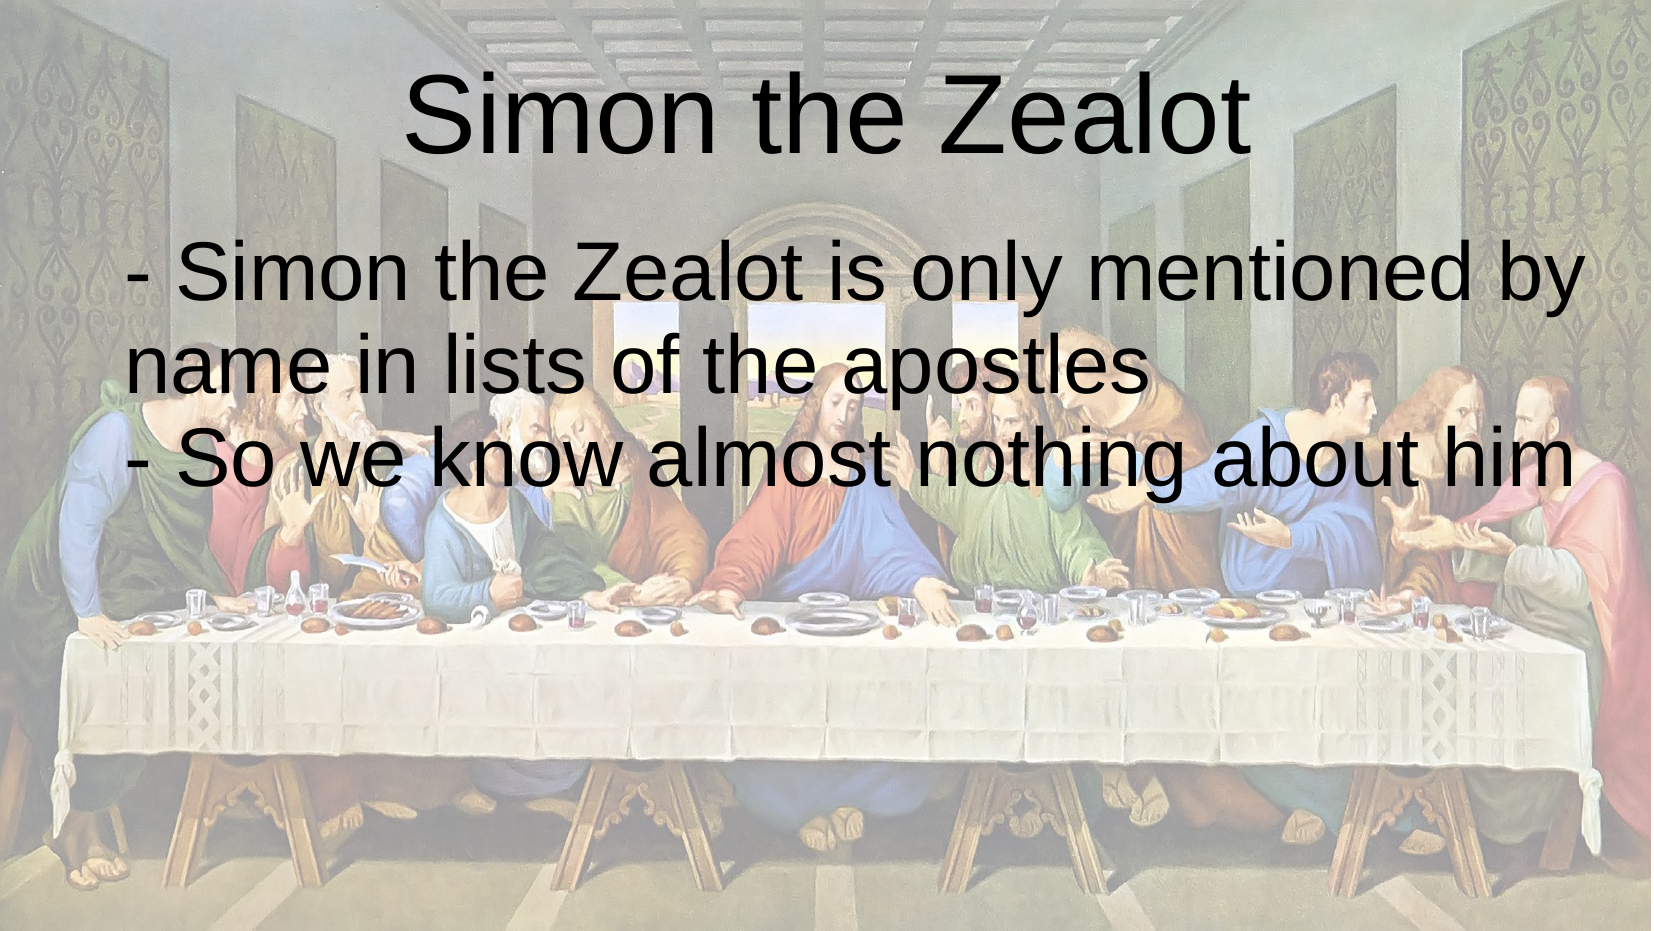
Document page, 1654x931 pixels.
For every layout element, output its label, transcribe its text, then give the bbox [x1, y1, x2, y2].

title Simon the Zealot [82, 37, 1571, 193]
picture [0, 0, 1651, 931]
subtitle - Simon the Zealot is only mentioned by name in lists of the apostles - So we know almost nothing about him [124, 225, 1613, 765]
